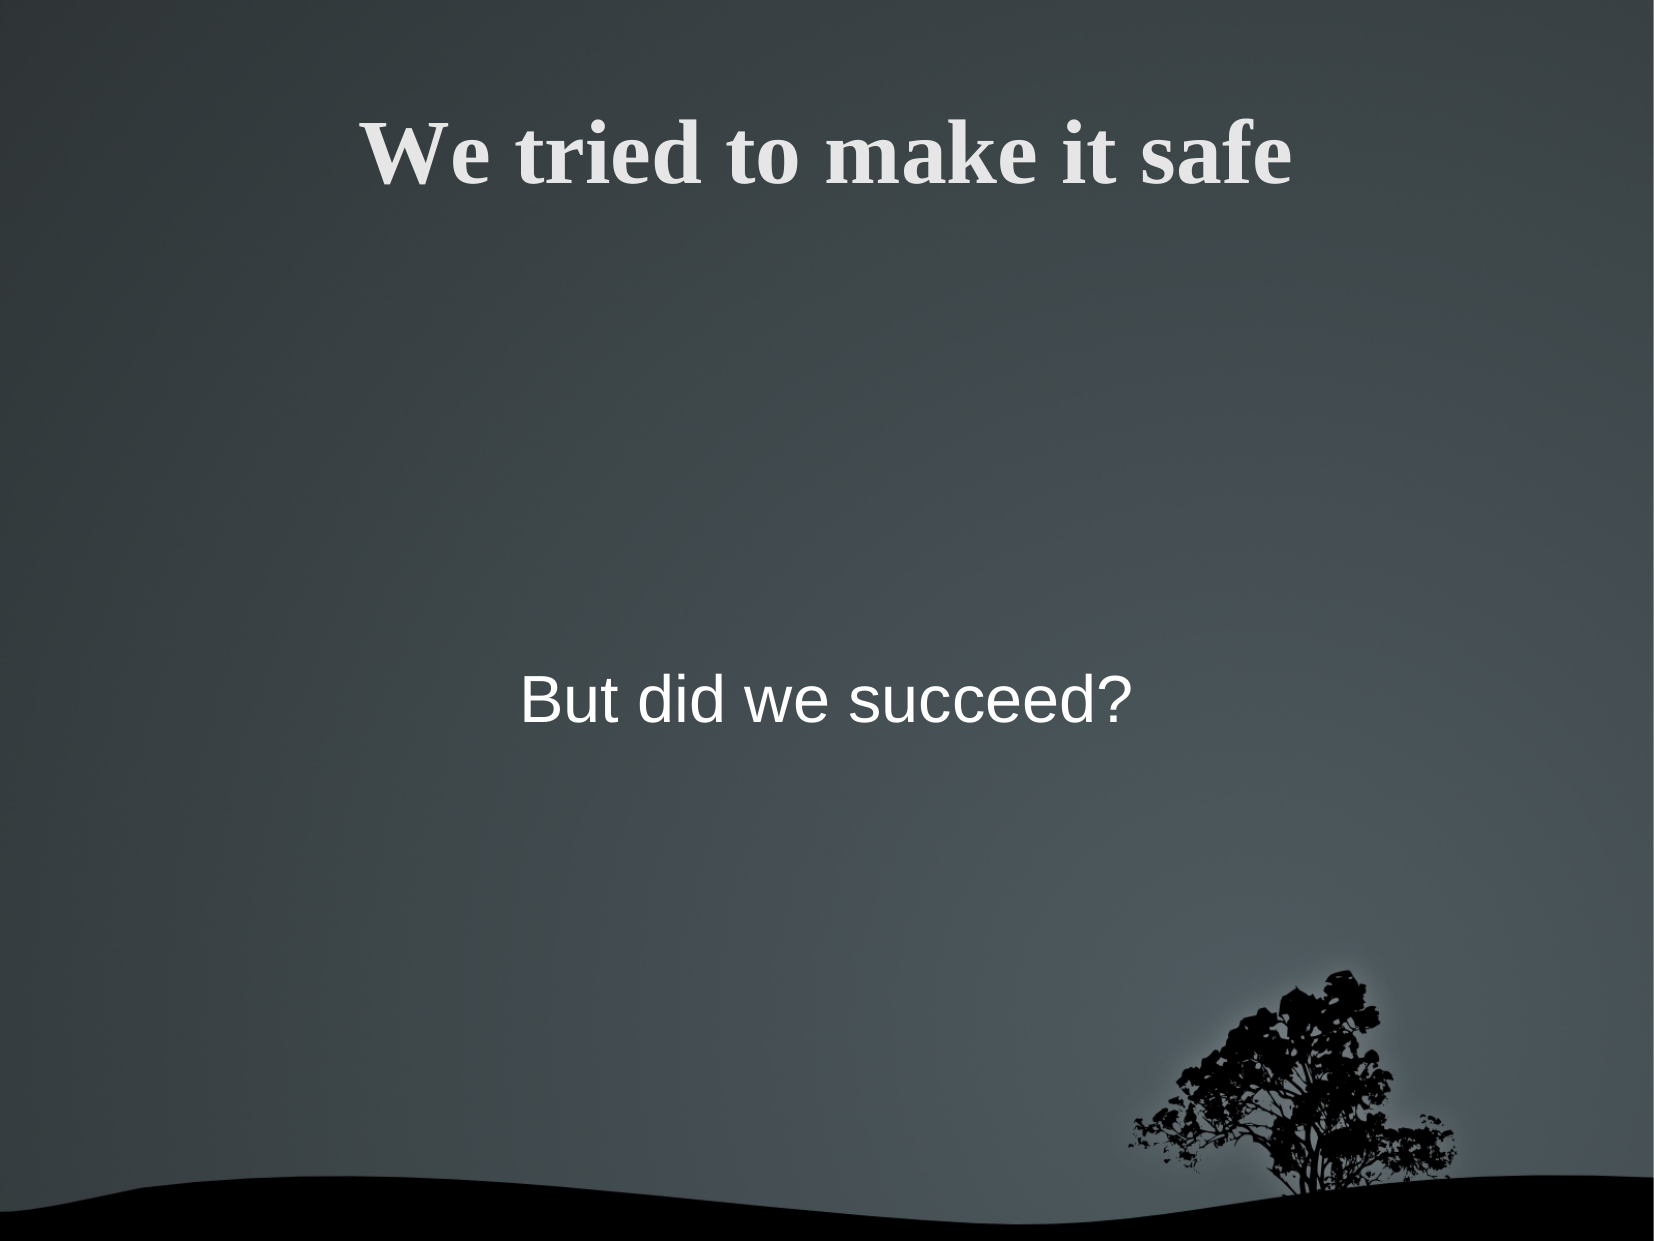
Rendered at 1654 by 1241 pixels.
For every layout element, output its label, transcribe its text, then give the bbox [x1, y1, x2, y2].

picture [0, 0, 1654, 1241]
title We tried to make it safe [82, 49, 1571, 257]
subtitle But did we succeed? [82, 297, 1571, 1102]
